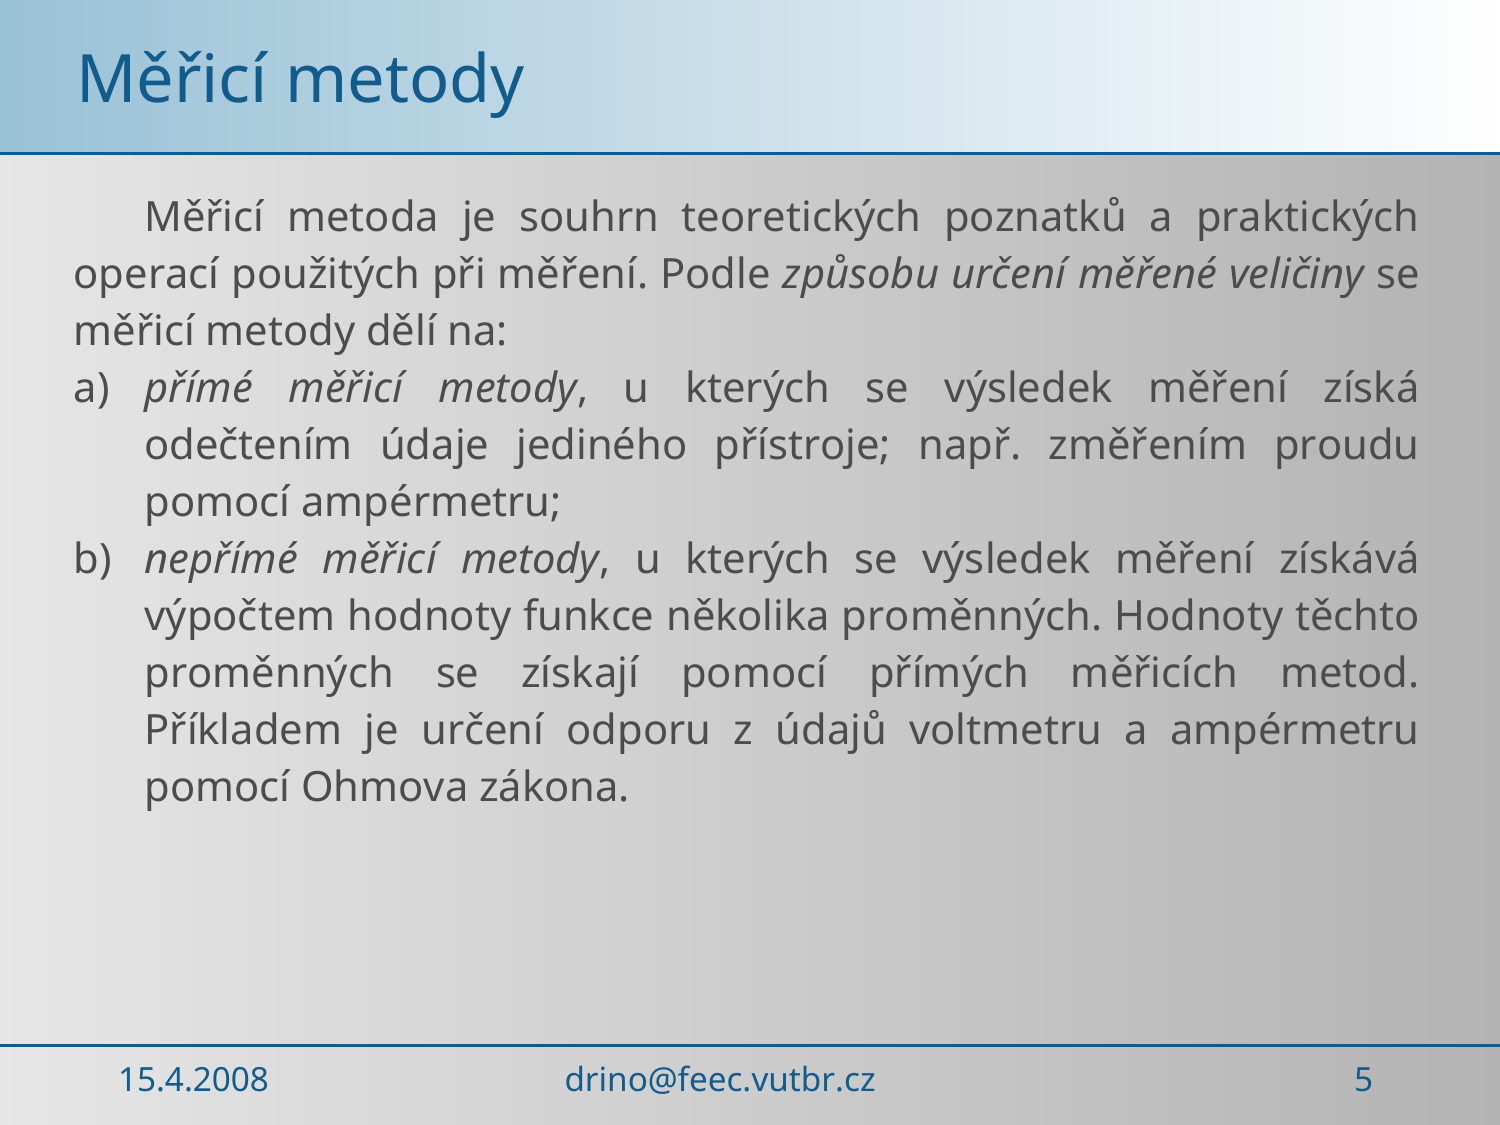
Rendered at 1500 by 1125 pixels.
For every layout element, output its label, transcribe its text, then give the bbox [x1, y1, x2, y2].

title Měřicí metody [0, 0, 1500, 152]
text_box Měřicí metoda je souhrn teoretických poznatků a praktických operací použitých při měření. Podle způsobu určení měřené veličiny se měřicí metody dělí na: a) přímé měřicí metody, u kterých se výsledek měření získá odečtením údaje jediného přístroje; např. změřením proudu pomocí ampérmetru; b) nepřímé měřicí metody, u kterých se výsledek měření získává výpočtem hodnoty funkce několika proměnných. Hodnoty těchto proměnných se získají pomocí přímých měřicích metod. Příkladem je určení odporu z údajů voltmetru a ampérmetru pomocí Ohmova zákona. [59, 178, 1442, 822]
text_box 15.4.2008 [103, 1049, 432, 1125]
text_box <číslo> [1075, 1049, 1388, 1125]
text_box drino@feec.vutbr.cz [454, 1049, 987, 1125]
